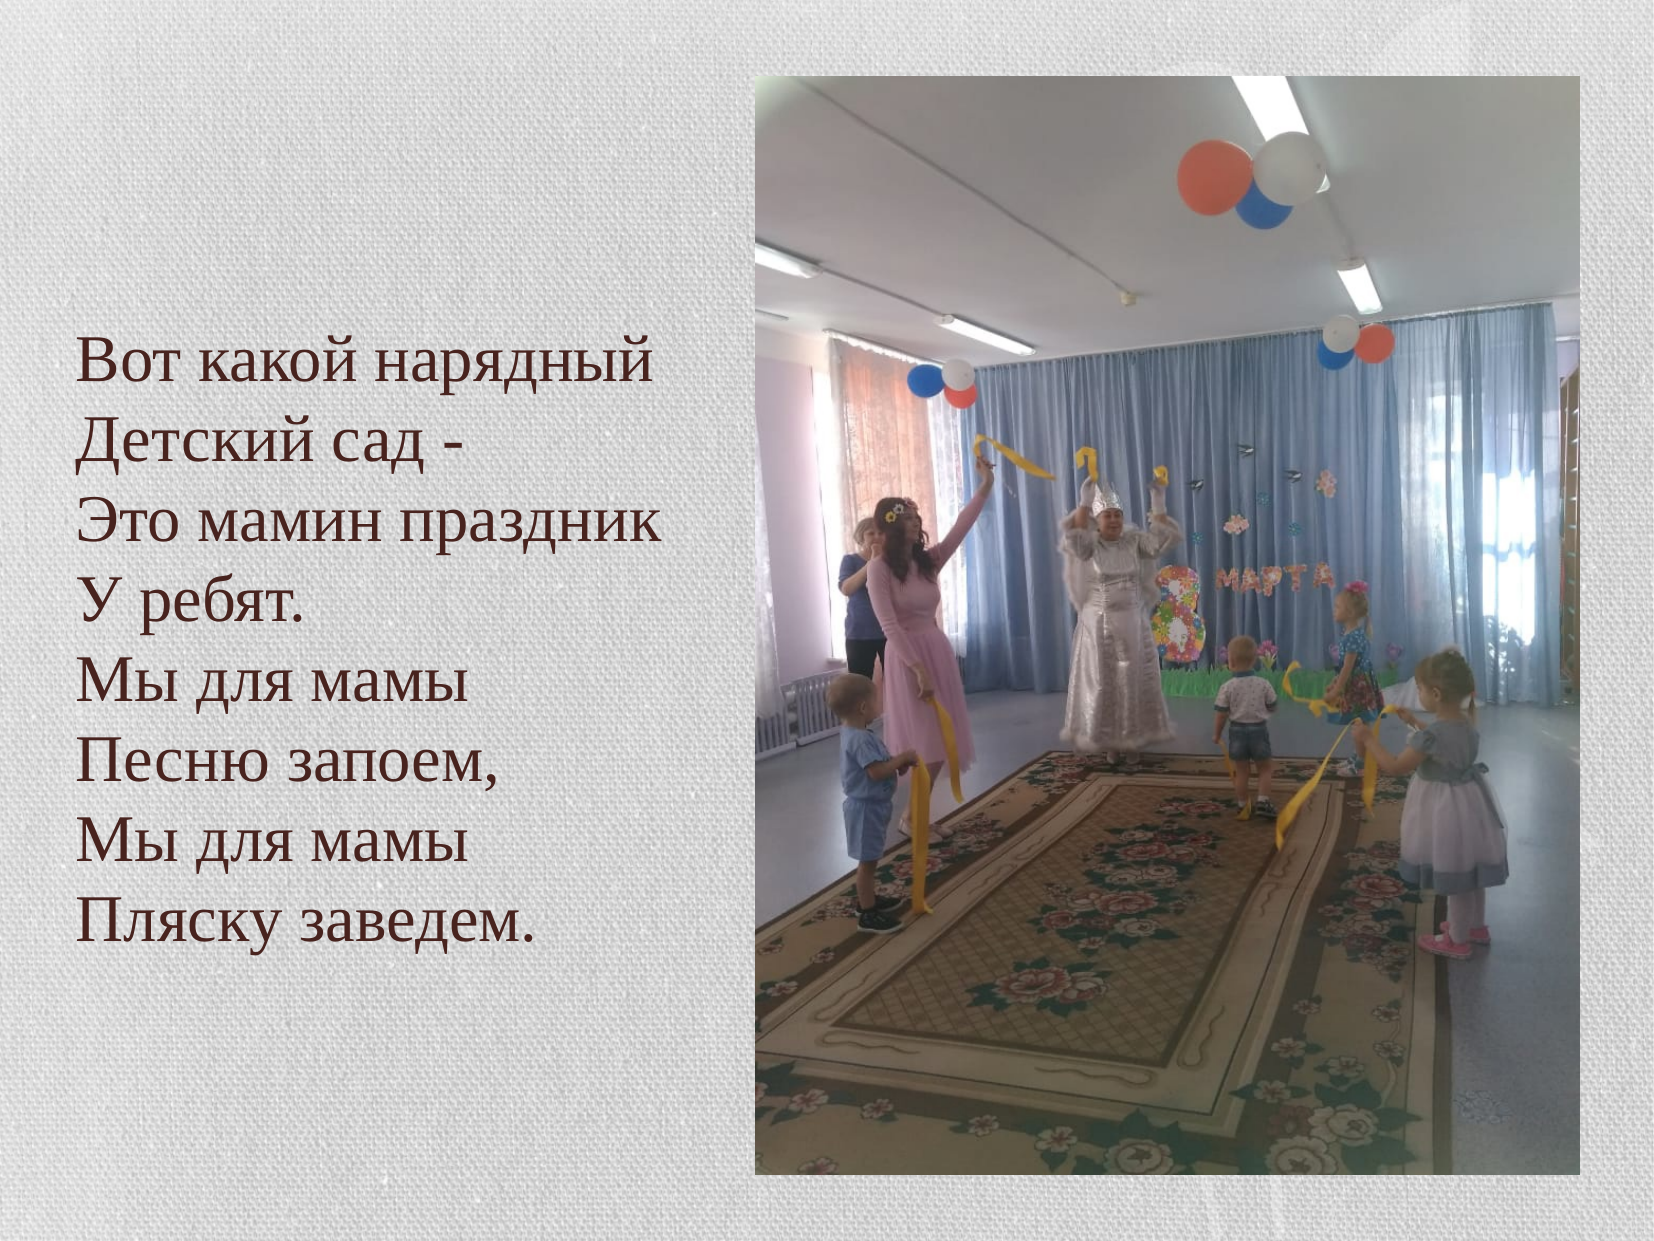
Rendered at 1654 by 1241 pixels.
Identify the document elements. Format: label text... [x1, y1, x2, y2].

picture [755, 76, 1580, 1175]
title Вот какой нарядный Детский сад - Это мамин праздник У ребят. Мы для мамы Песню запоем, Мы для мамы Пляску заведем. [58, 265, 745, 963]
